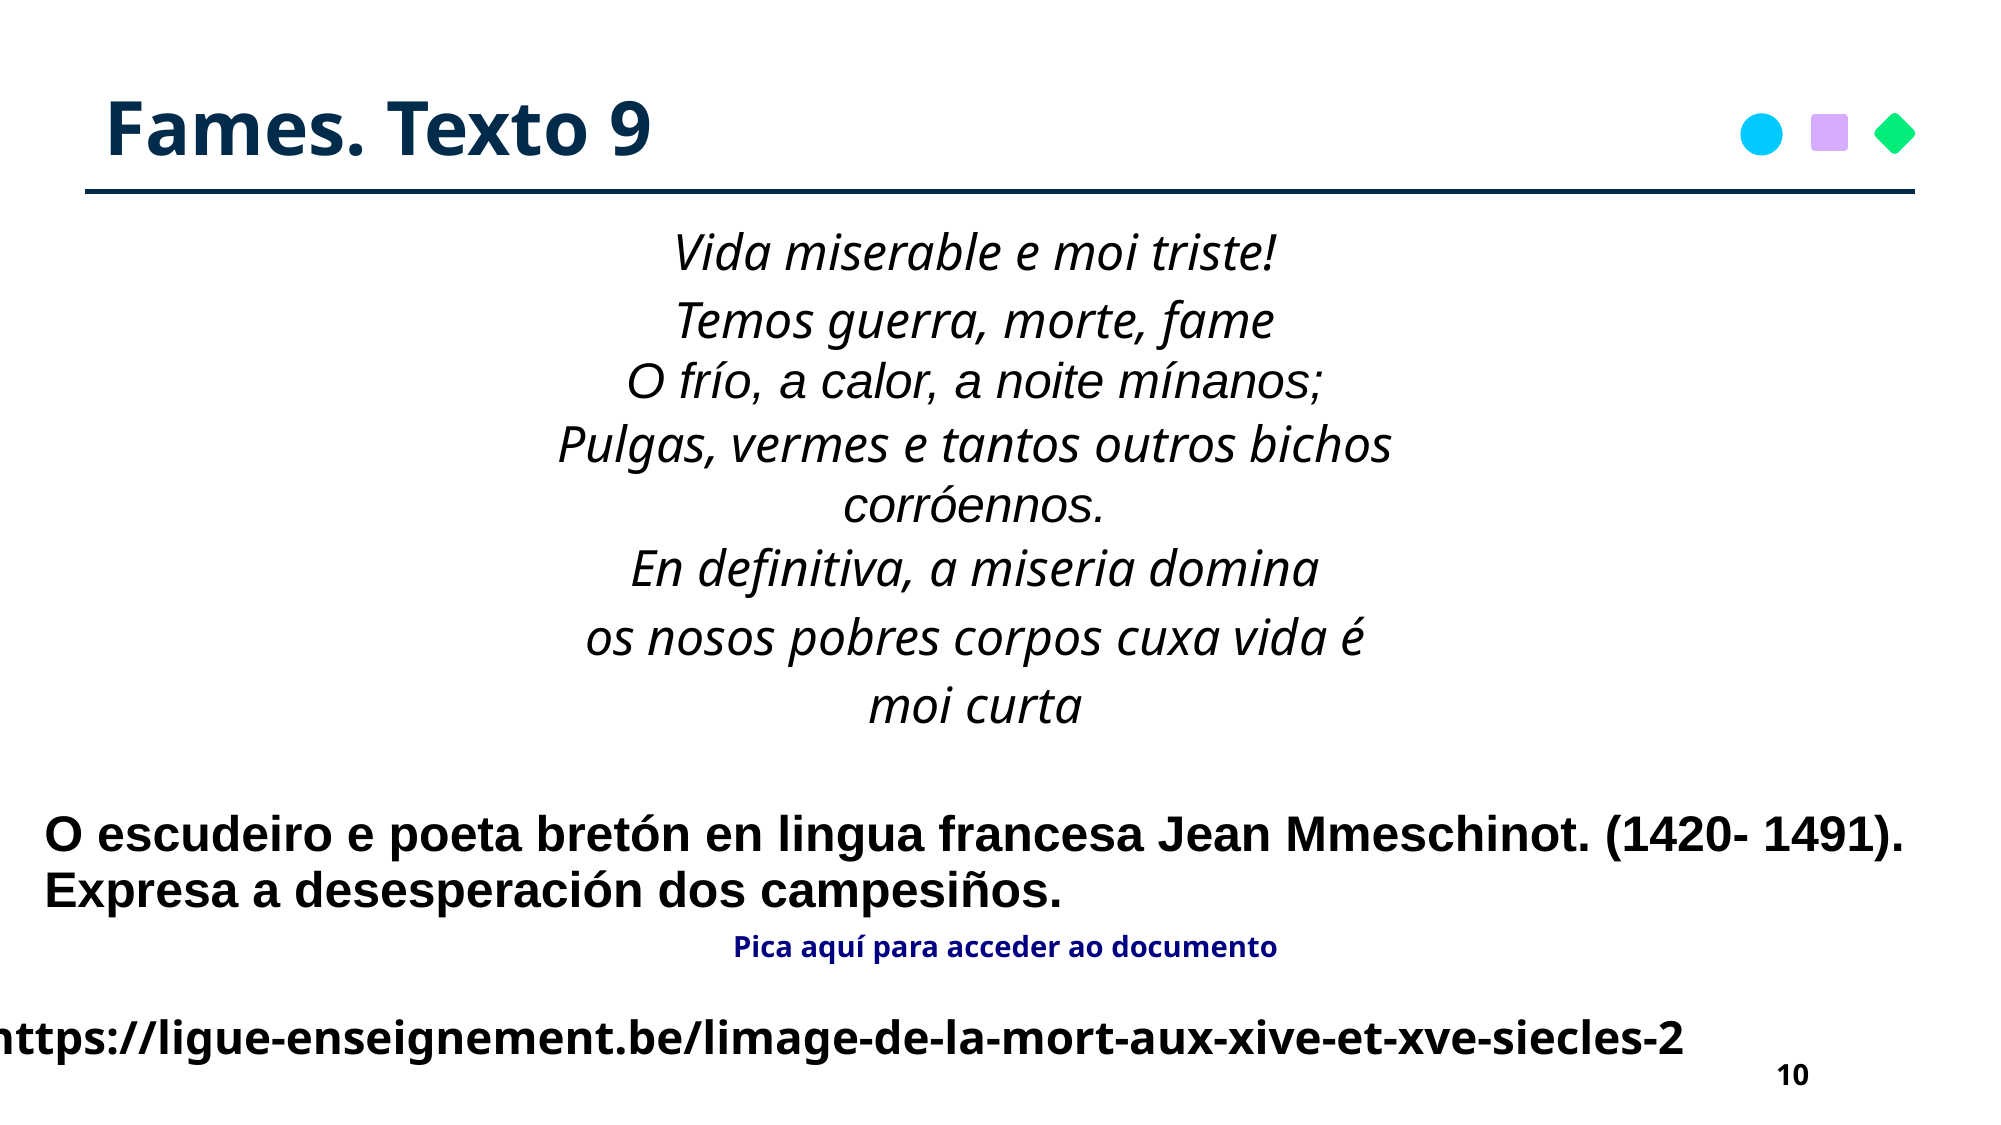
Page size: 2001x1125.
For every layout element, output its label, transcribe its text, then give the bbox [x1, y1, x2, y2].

text_box Vida miserable e moi triste! Temos guerra, morte, fame O frío, a calor, a noite mínanos; Pulgas, vermes e tantos outros bichos corróennos. En definitiva, a miseria domina os nosos pobres corpos cuxa vida é moi curta O escudeiro e poeta bretón en lingua francesa Jean Mmeschinot. (1420- 1491). Expresa a desesperación dos campesiños. [29, 265, 2000, 870]
text_box https://ligue-enseignement.be/limage-de-la-mort-aux-xive-et-xve-siecles-2 [0, 981, 1729, 1093]
text_box Pica aquí para acceder ao documento [601, 911, 1418, 982]
title Fames. Texto 9 [84, 29, 1601, 178]
